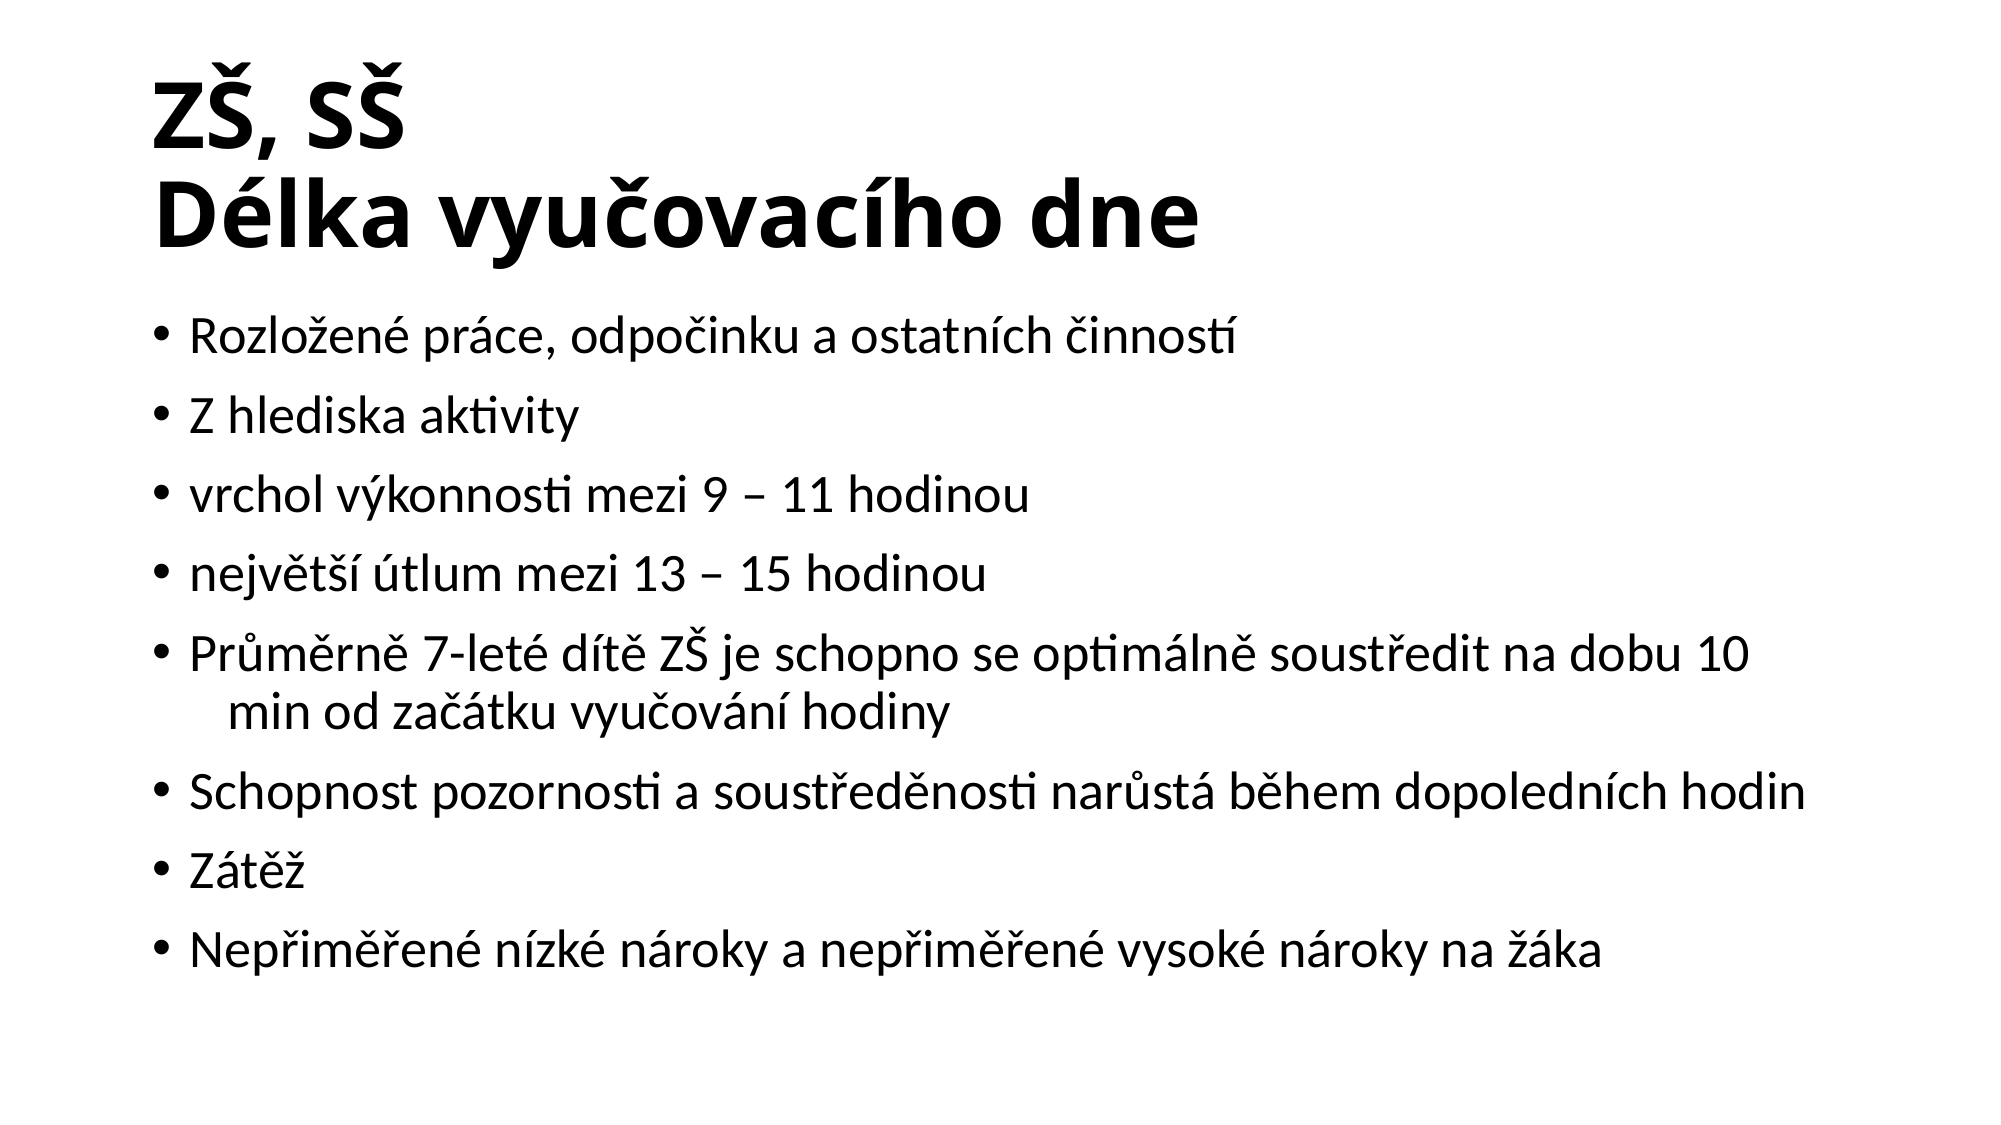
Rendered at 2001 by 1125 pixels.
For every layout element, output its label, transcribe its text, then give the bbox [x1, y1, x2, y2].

list Rozložené práce, odpočinku a ostatních činností Z hlediska aktivity vrchol výkonnosti mezi 9 – 11 hodinou největší útlum mezi 13 – 15 hodinou Průměrně 7-leté dítě ZŠ je schopno se optimálně soustředit na dobu 10 min od začátku vyučování hodiny Schopnost pozornosti a soustředěnosti narůstá během dopoledních hodin Zátěž Nepřiměřené nízké nároky a nepřiměřené vysoké nároky na žáka [137, 299, 1863, 1014]
title ZŠ, SŠ Délka vyučovacího dne [137, 59, 1863, 278]
